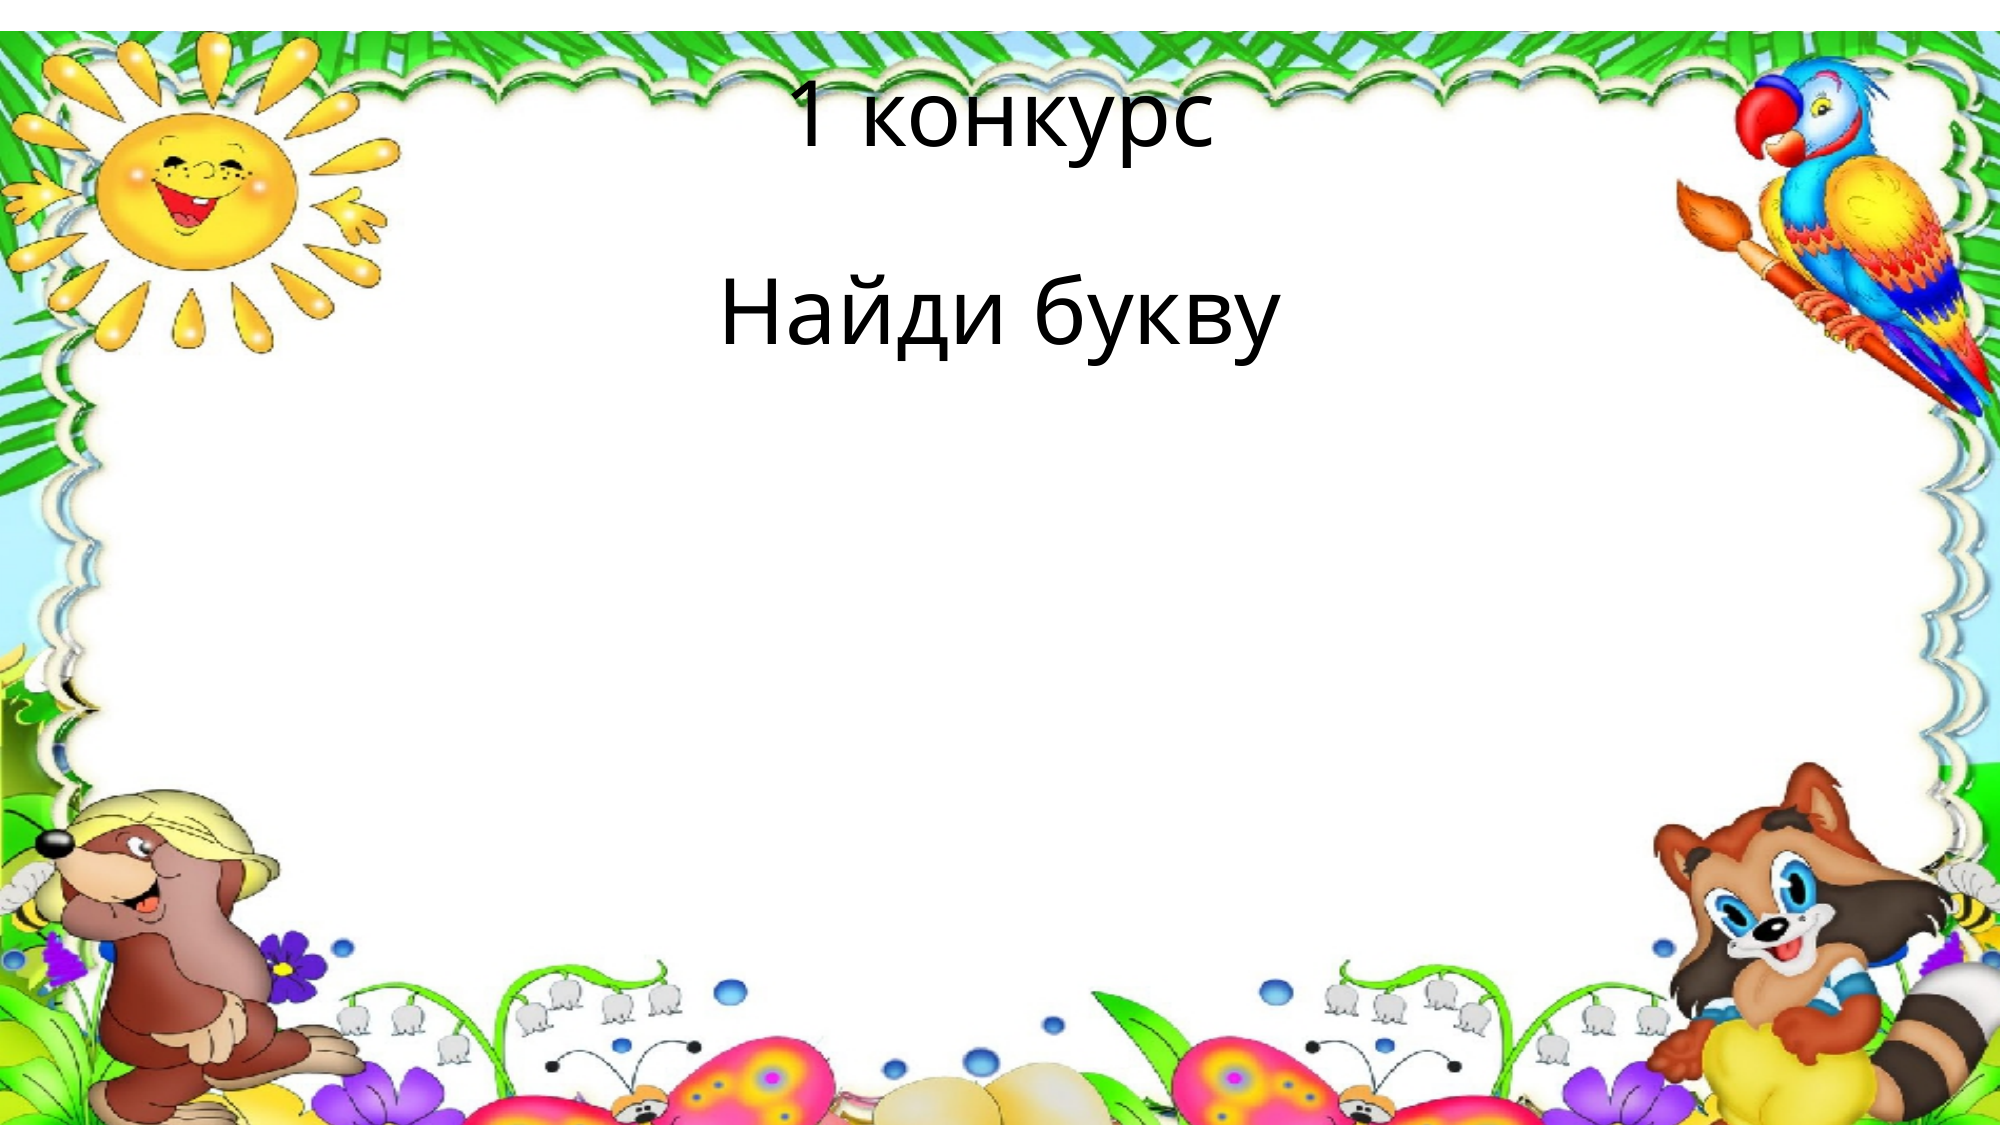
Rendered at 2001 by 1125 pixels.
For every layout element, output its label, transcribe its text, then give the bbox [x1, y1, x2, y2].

picture [0, 31, 2000, 1125]
title 1 конкурс Найди букву [137, 59, 1863, 851]
